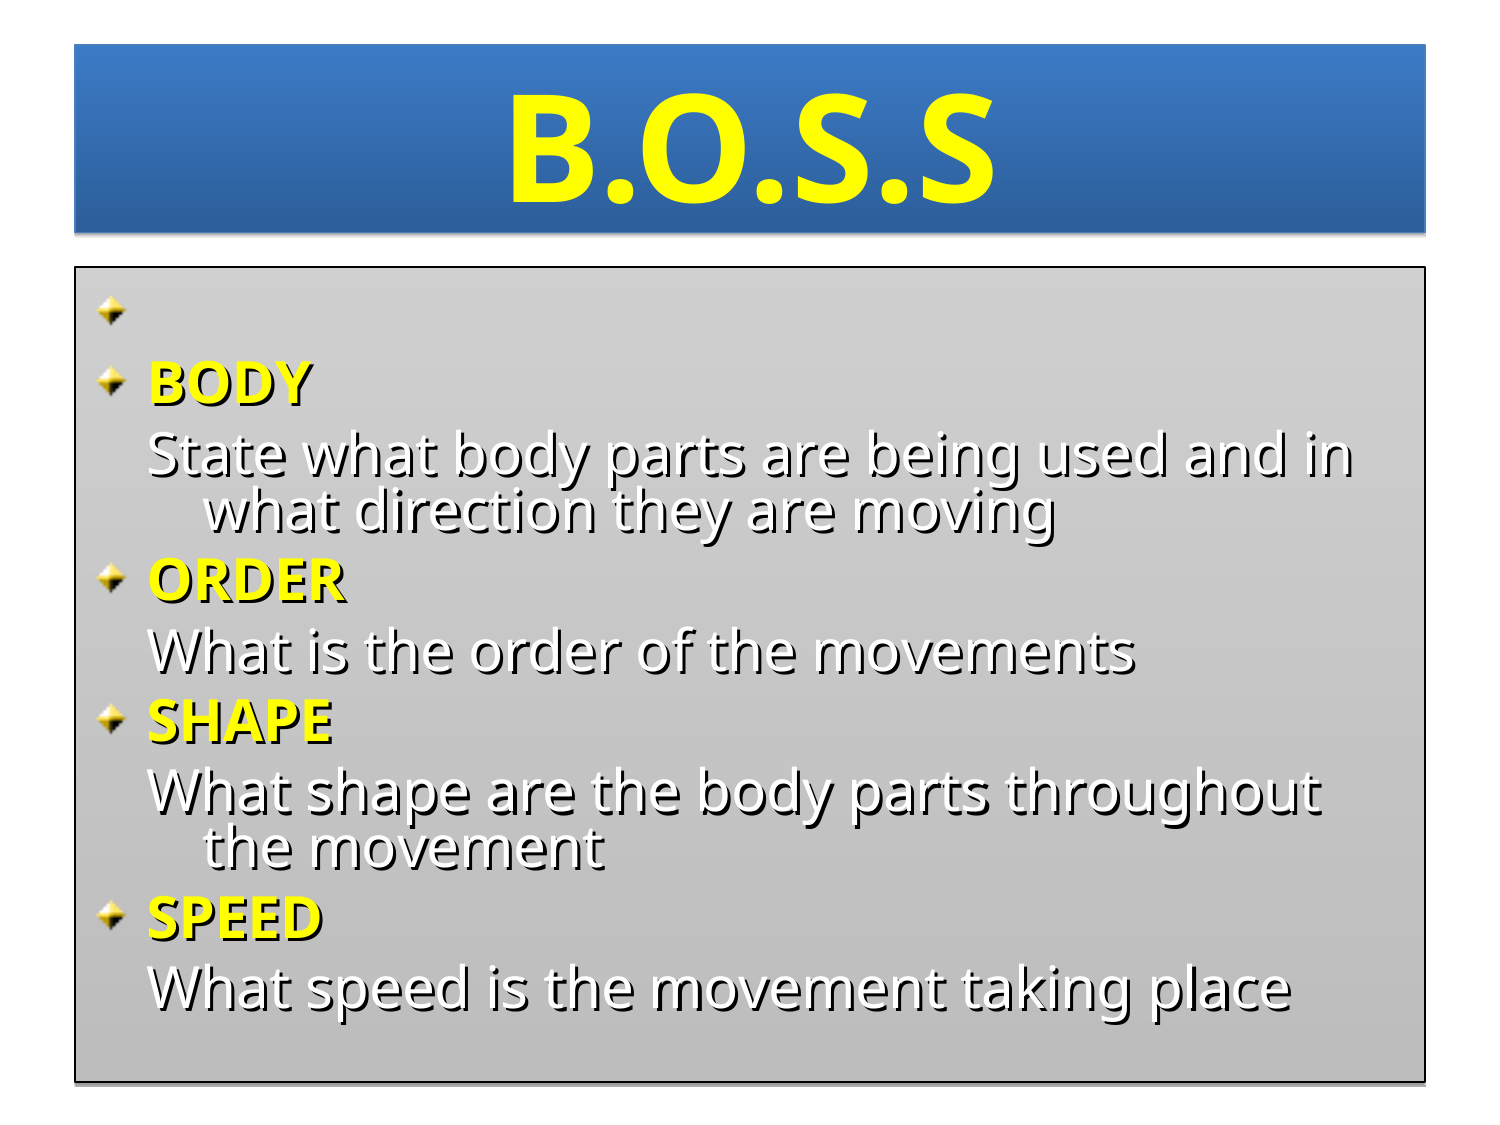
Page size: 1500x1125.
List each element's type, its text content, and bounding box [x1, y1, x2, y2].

title B.O.S.S [75, 45, 1426, 233]
list BODY State what body parts are being used and in what direction they are moving ORDER What is the order of the movements SHAPE What shape are the body parts throughout the movement SPEED What speed is the movement taking place [75, 267, 1426, 1083]
